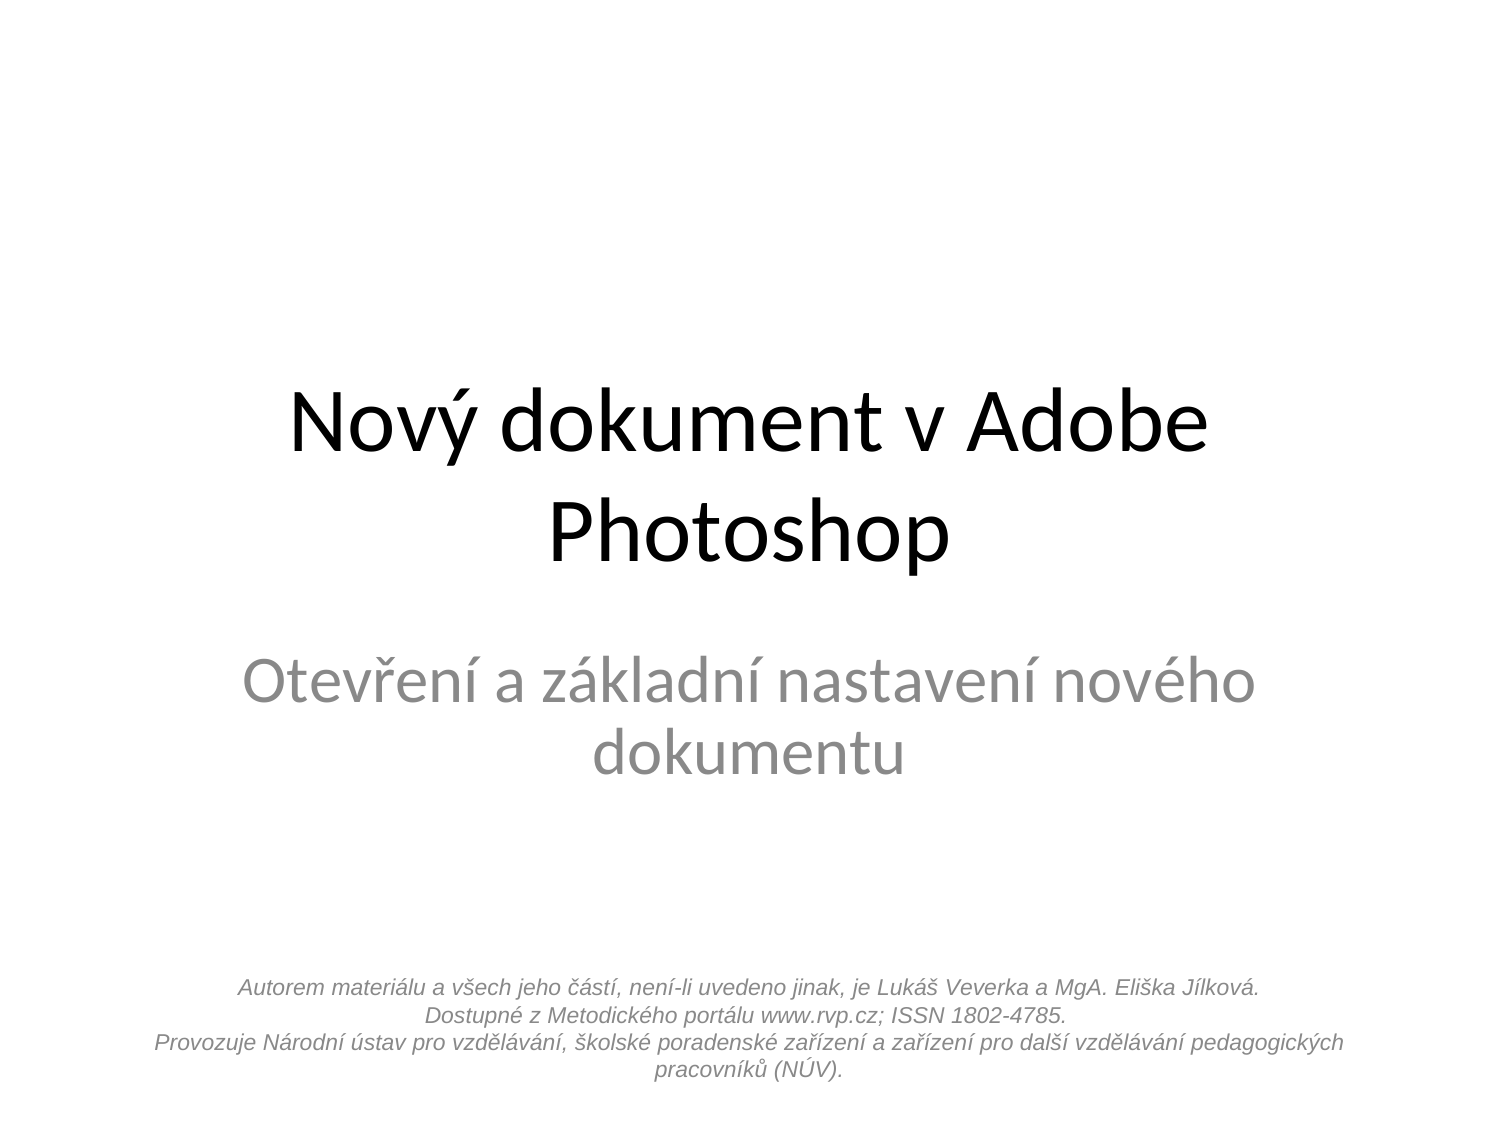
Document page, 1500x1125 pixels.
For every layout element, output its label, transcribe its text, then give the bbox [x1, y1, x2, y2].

title Nový dokument v Adobe Photoshop [112, 349, 1388, 591]
text_box Otevření a základní nastavení nového dokumentu [225, 637, 1276, 799]
text_box Autorem materiálu a všech jeho částí, není-li uvedeno jinak, je Lukáš Veverka a MgA. Eliška Jílková. Dostupné z Metodického portálu www.rvp.cz; ISSN 1802-4785. Provozuje Národní ústav pro vzdělávání, školské poradenské zařízení a zařízení pro další vzdělávání pedagogických pracovníků (NÚV). [135, 1011, 1364, 1072]
